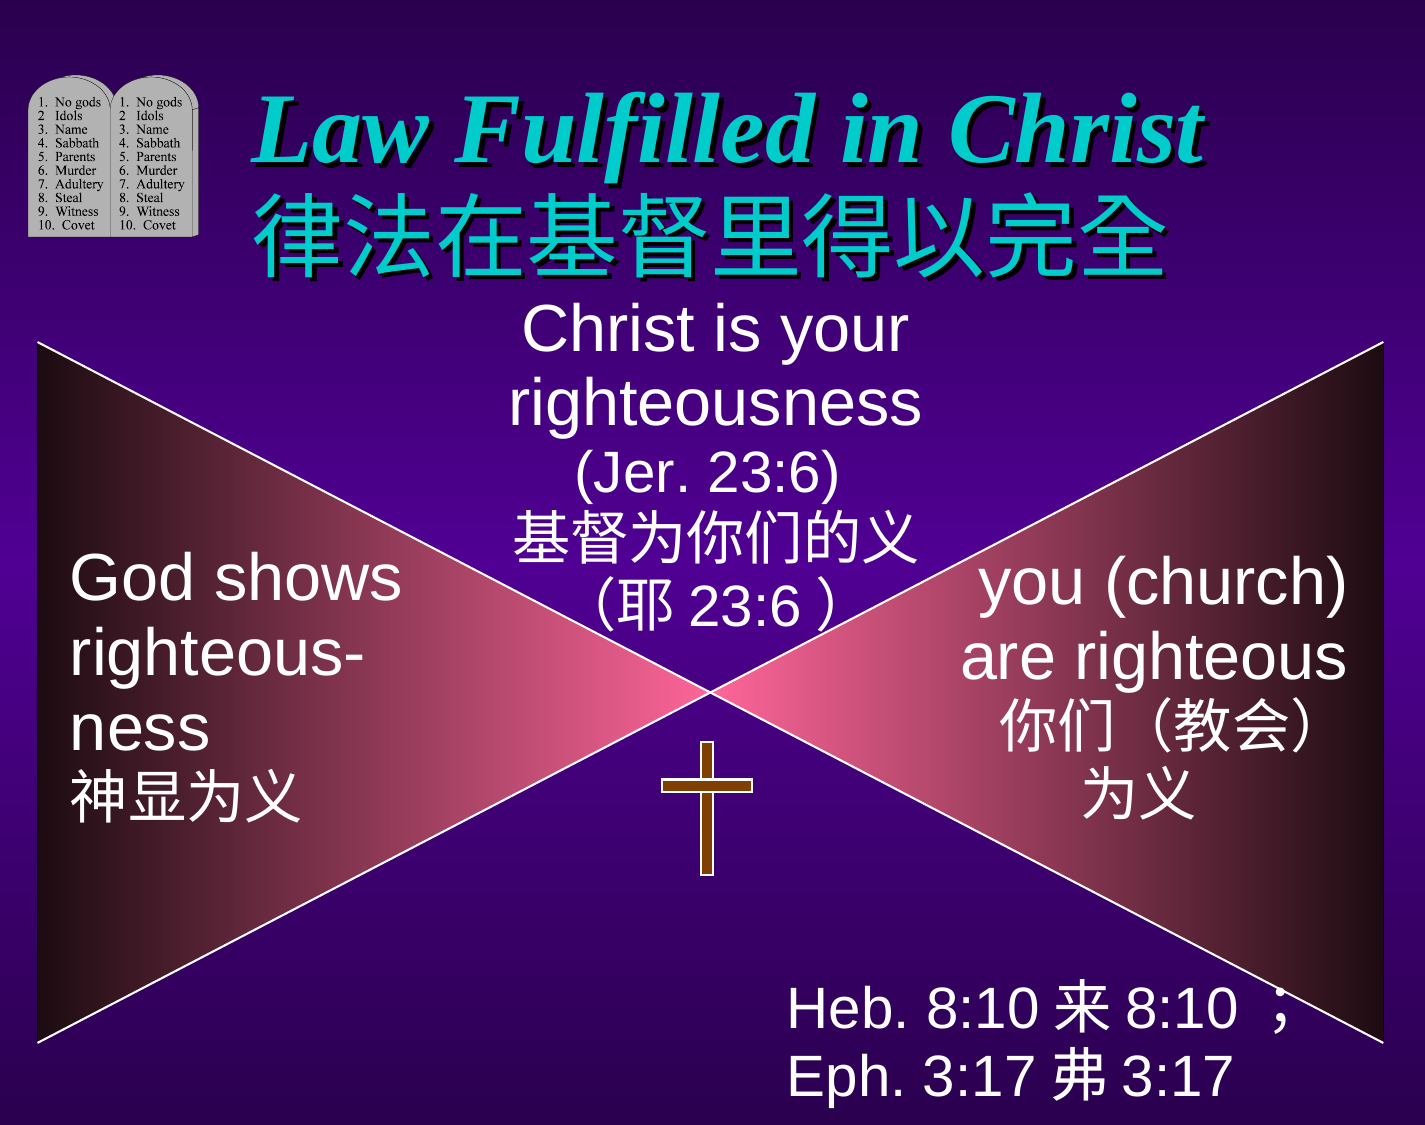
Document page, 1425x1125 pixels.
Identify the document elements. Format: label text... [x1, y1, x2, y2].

title Law Fulfilled in Christ 律法在基督里得以完全 [237, 66, 1319, 299]
text_box God shows righteous-ness 神显为义 [54, 532, 443, 840]
text_box [37, 344, 422, 1041]
text_box [661, 741, 753, 875]
text_box Christ is your righteousness (Jer. 23:6) 基督为你们的义（耶23:6） [465, 282, 966, 649]
text_box [993, 344, 1384, 1041]
text_box Heb. 8:10来8:10； Eph. 3:17弗3:17 [771, 966, 1372, 1118]
text_box you (church) are righteous 你们（教会） 为义 [913, 536, 1364, 837]
text_box [443, 555, 707, 830]
text_box [714, 649, 913, 796]
